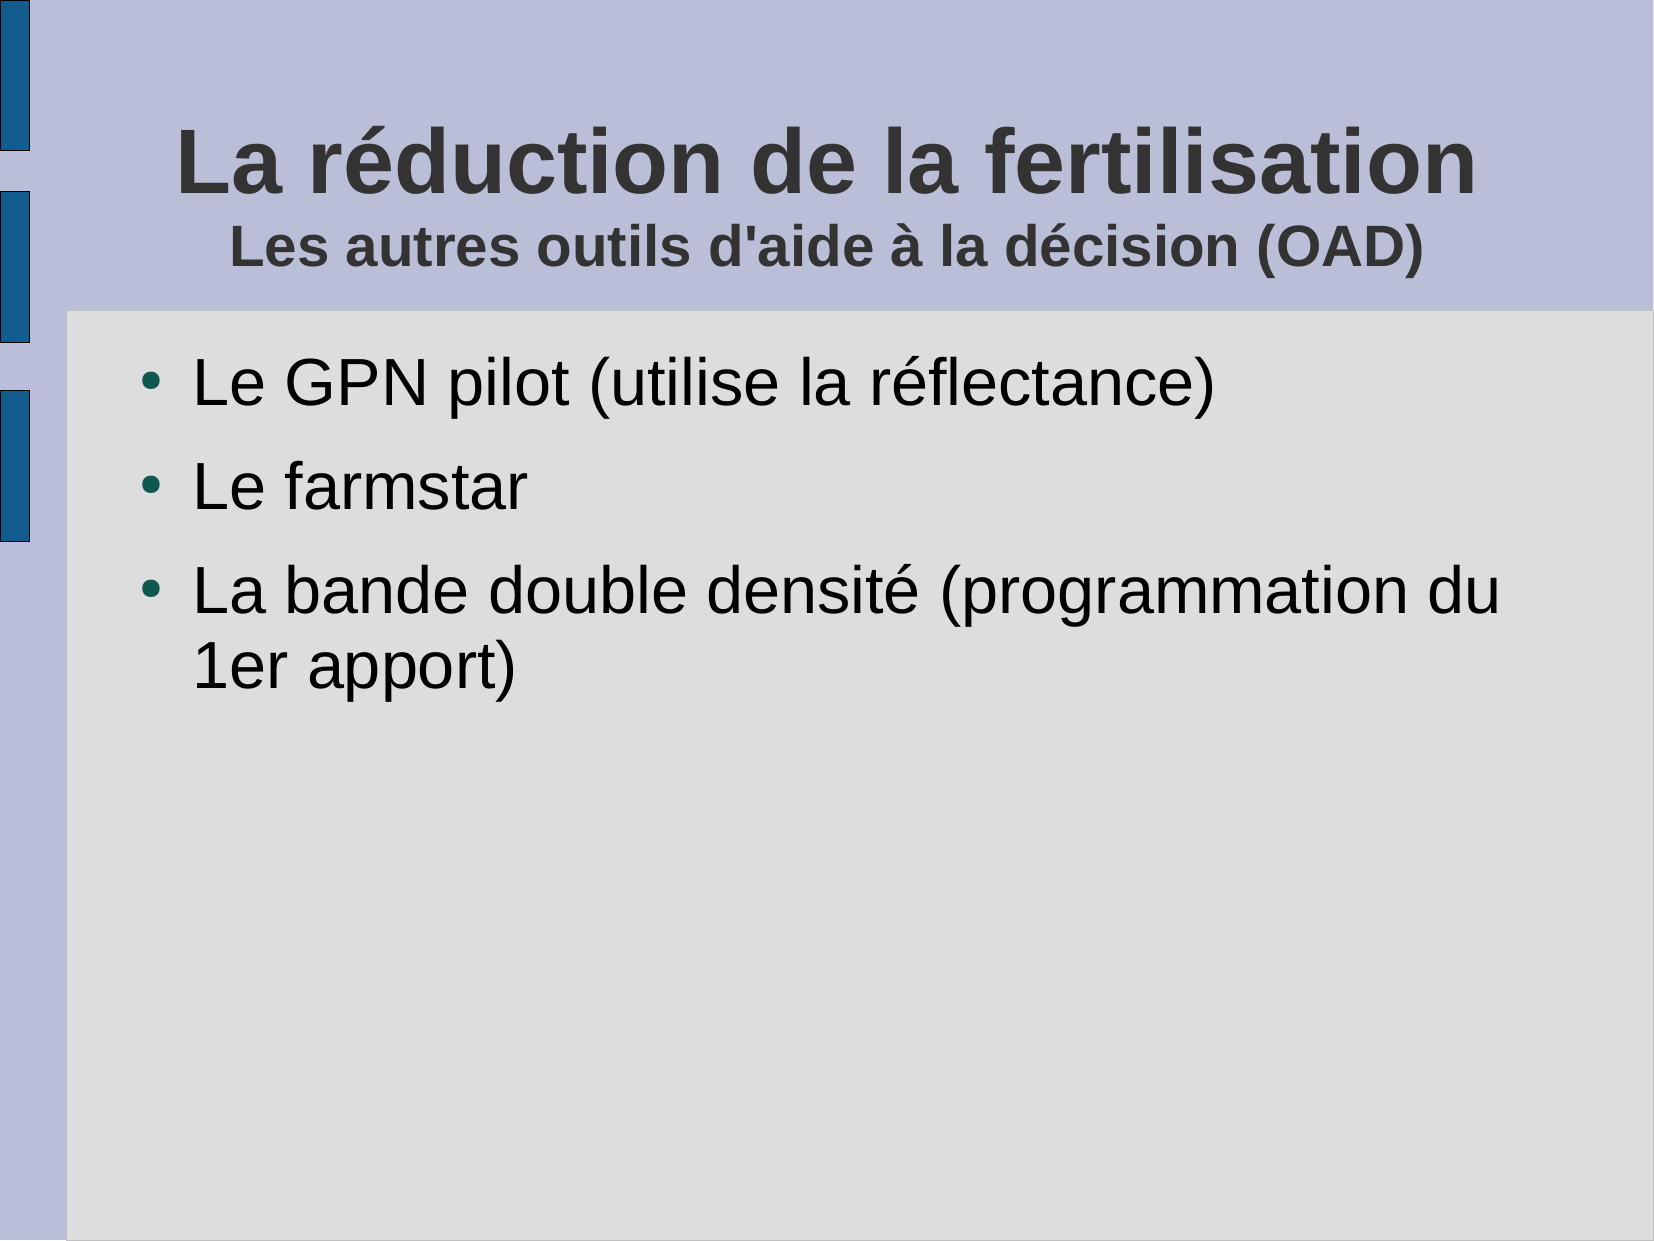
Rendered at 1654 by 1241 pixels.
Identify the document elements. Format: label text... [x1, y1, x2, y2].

list Le GPN pilot (utilise la réflectance) Le farmstar La bande double densité (programmation du 1er apport) [121, 344, 1534, 1127]
title La réduction de la fertilisation Les autres outils d'aide à la décision (OAD) [121, 91, 1534, 299]
